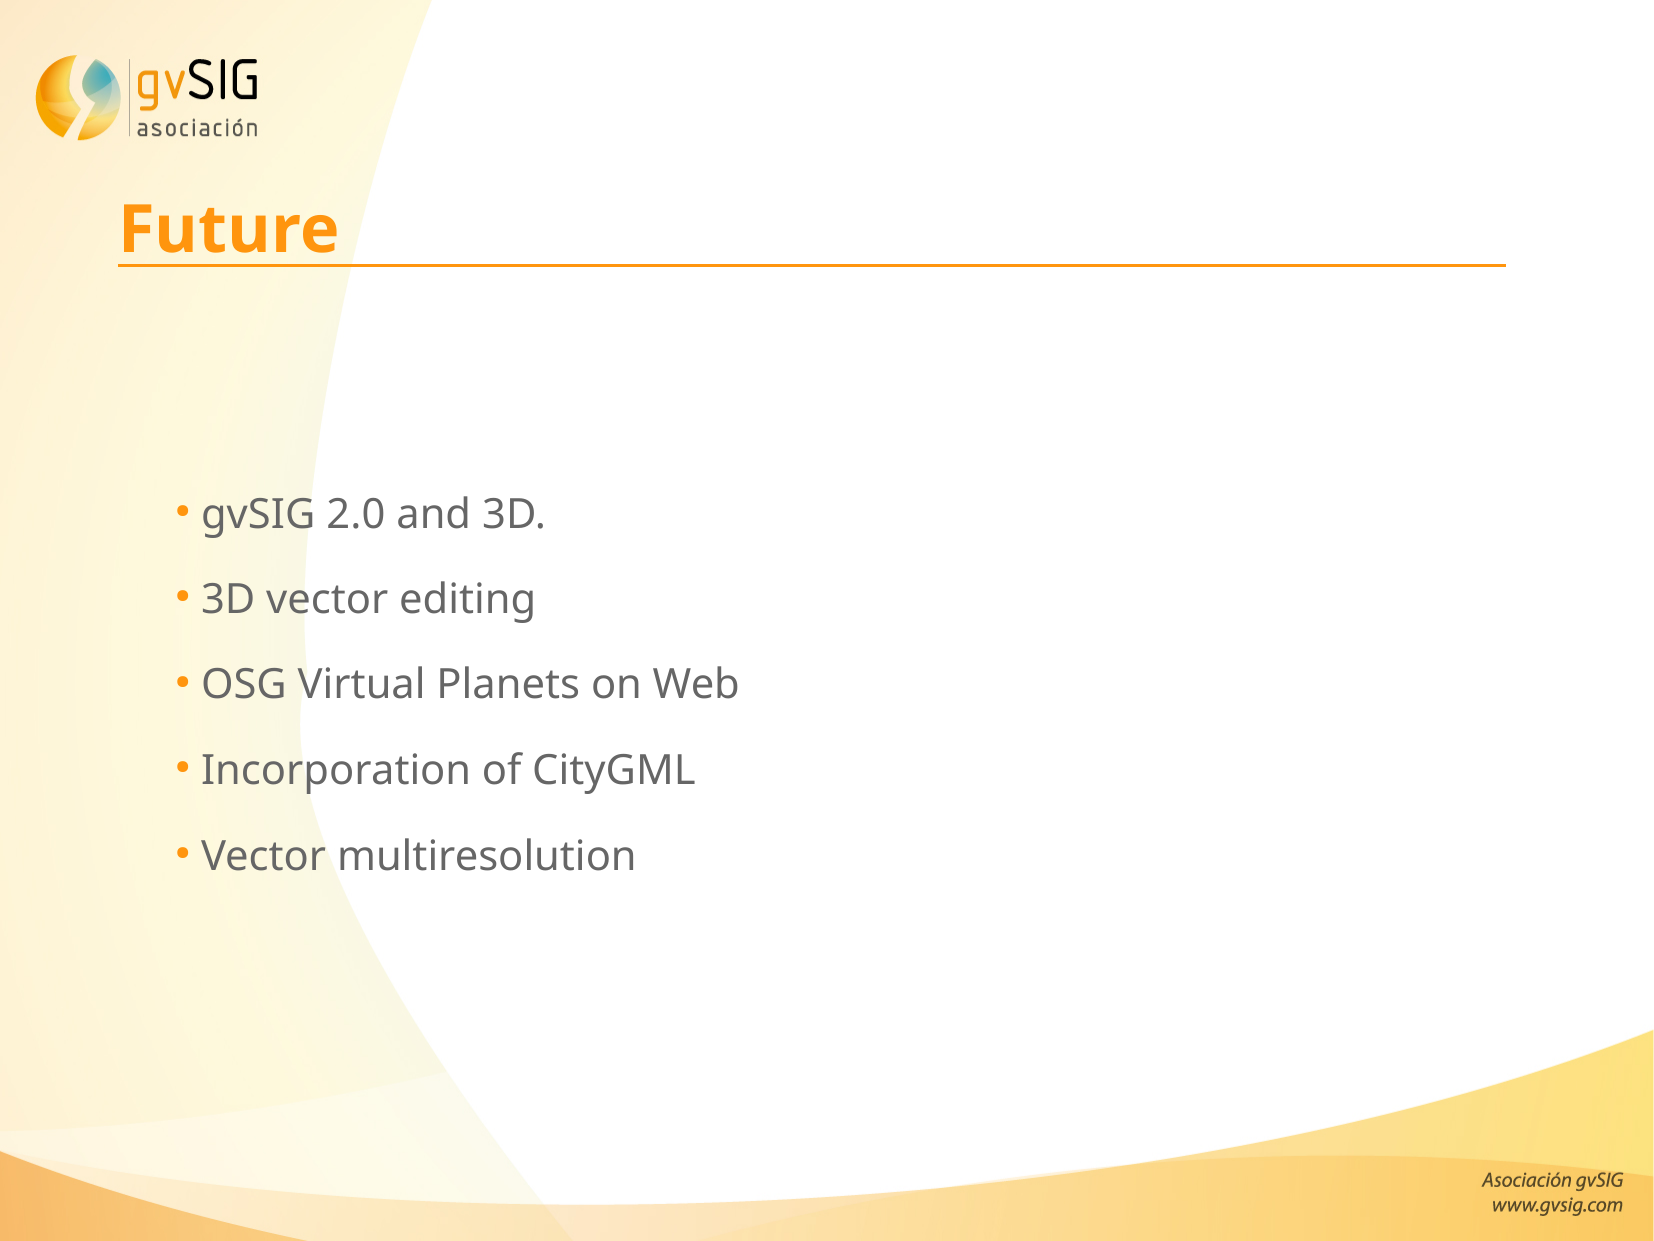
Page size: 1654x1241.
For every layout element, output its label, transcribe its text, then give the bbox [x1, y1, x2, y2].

text_box gvSIG 2.0 and 3D. 3D vector editing OSG Virtual Planets on Web Incorporation of CityGML Vector multiresolution [160, 447, 1047, 802]
title Future [118, 177, 1607, 276]
picture [0, 0, 1654, 1241]
